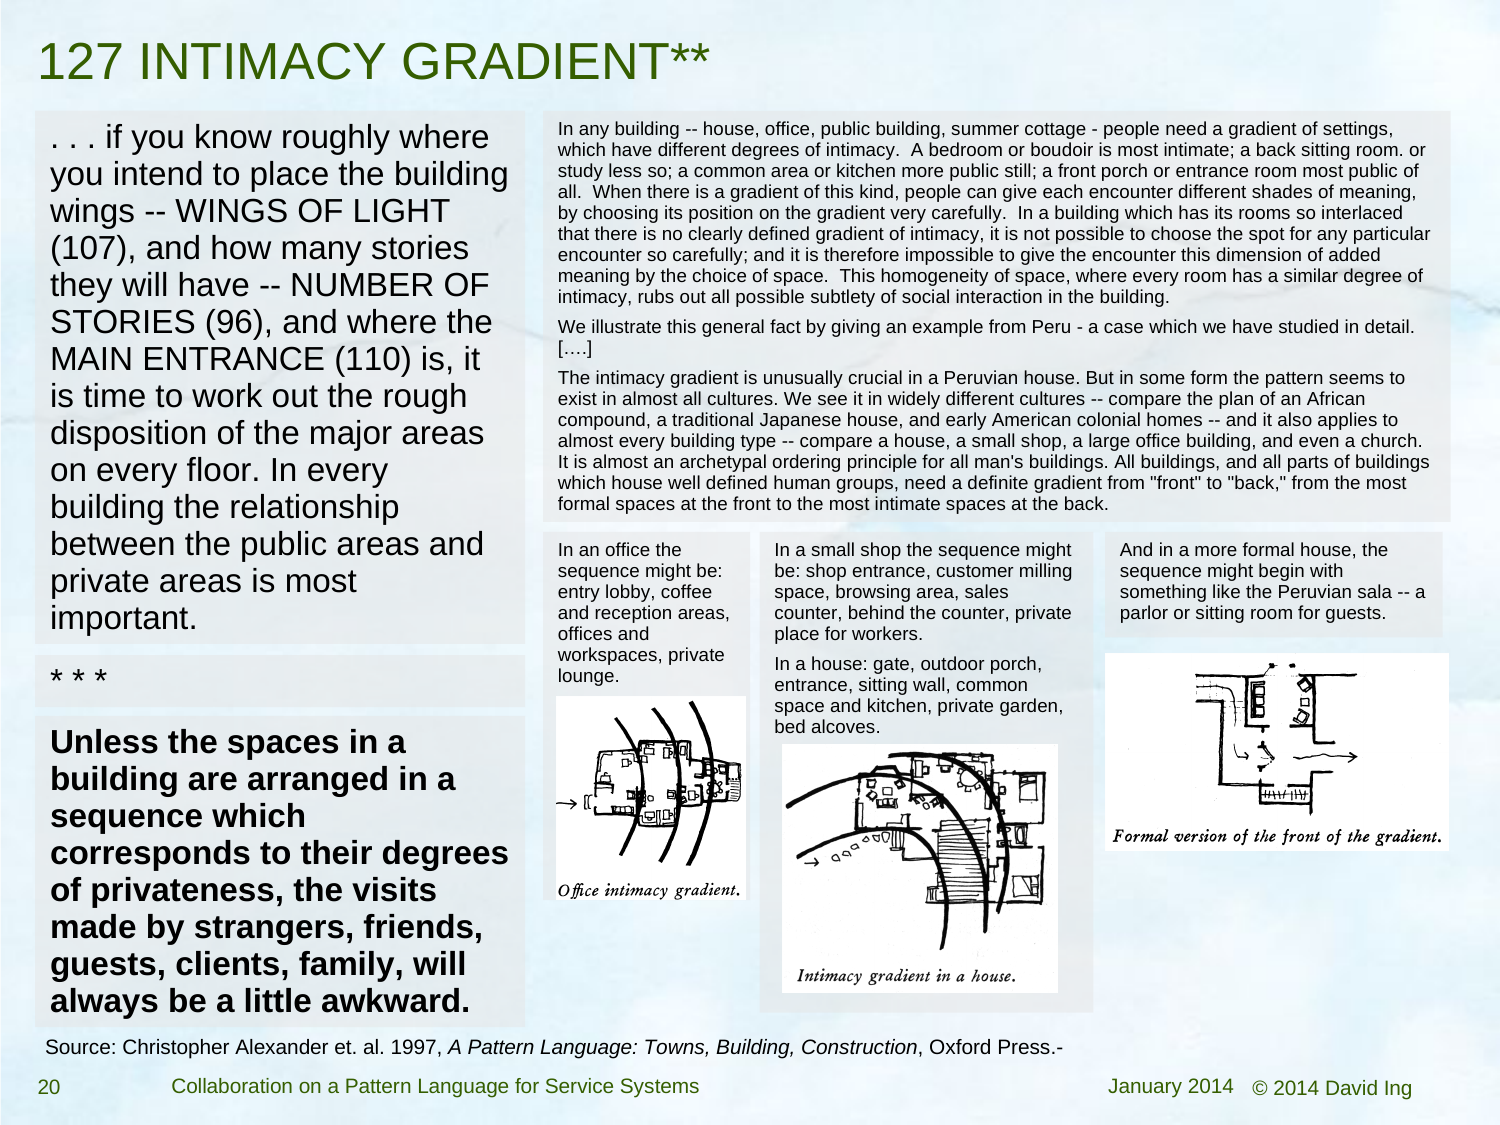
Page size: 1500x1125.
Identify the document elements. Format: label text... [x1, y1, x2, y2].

text_box Unless the spaces in a building are arranged in a sequence which corresponds to their degrees of privateness, the visits made by strangers, friends, guests, clients, family, will always be a little awkward. [35, 715, 526, 1028]
picture [0, 0, 1500, 1125]
title 127 INTIMACY GRADIENT** [37, 37, 1463, 152]
text_box And in a more formal house, the sequence might begin with something like the Peruvian sala -- a parlor or sitting room for guests. [1105, 531, 1443, 638]
text_box . . . if you know roughly where you intend to place the building wings -- WINGS OF LIGHT (107), and how many stories they will have -- NUMBER OF STORIES (96), and where the MAIN ENTRANCE (110) is, it is time to work out the rough disposition of the major areas on every floor. In every building the relationship between the public areas and private areas is most important. [35, 110, 526, 644]
text_box * * * [35, 655, 526, 708]
text_box In an office the sequence might be: entry lobby, coffee and reception areas, offices and workspaces, private lounge. [543, 531, 751, 901]
text_box In a small shop the sequence might be: shop entrance, customer milling space, browsing area, sales counter, behind the counter, private place for workers. In a house: gate, outdoor porch, entrance, sitting wall, common space and kitchen, private garden, bed alcoves. [759, 531, 1094, 1013]
text_box In any building -- house, office, public building, summer cottage - people need a gradient of settings, which have different degrees of intimacy. A bedroom or boudoir is most intimate; a back sitting room. or study less so; a common area or kitchen more public still; a front porch or entrance room most public of all. When there is a gradient of this kind, people can give each encounter different shades of meaning, by choosing its position on the gradient very carefully. In a building which has its rooms so interlaced that there is no clearly defined gradient of intimacy, it is not possible to choose the spot for any particular encounter so carefully; and it is therefore impossible to give the encounter this dimension of added meaning by the choice of space. This homogeneity of space, where every room has a similar degree of intimacy, rubs out all possible subtlety of social interaction in the building. We illustrate this general fact by giving an example from Peru - a case which we have studied in detail. [….] The intimacy gradient is unusually crucial in a Peruvian house. But in some form the pattern seems to exist in almost all cultures. We see it in widely different cultures -- compare the plan of an African compound, a traditional Japanese house, and early American colonial homes -- and it also applies to almost every building type -- compare a house, a small shop, a large office building, and even a church. It is almost an archetypal ordering principle for all man's buildings. All buildings, and all parts of buildings which house well defined human groups, need a definite gradient from "front" to "back," from the most formal spaces at the front to the most intimate spaces at the back. [543, 110, 1451, 522]
text_box Source: Christopher Alexander et. al. 1997, A Pattern Language: Towns, Building, Construction, Oxford Press.- [30, 1026, 1426, 1088]
